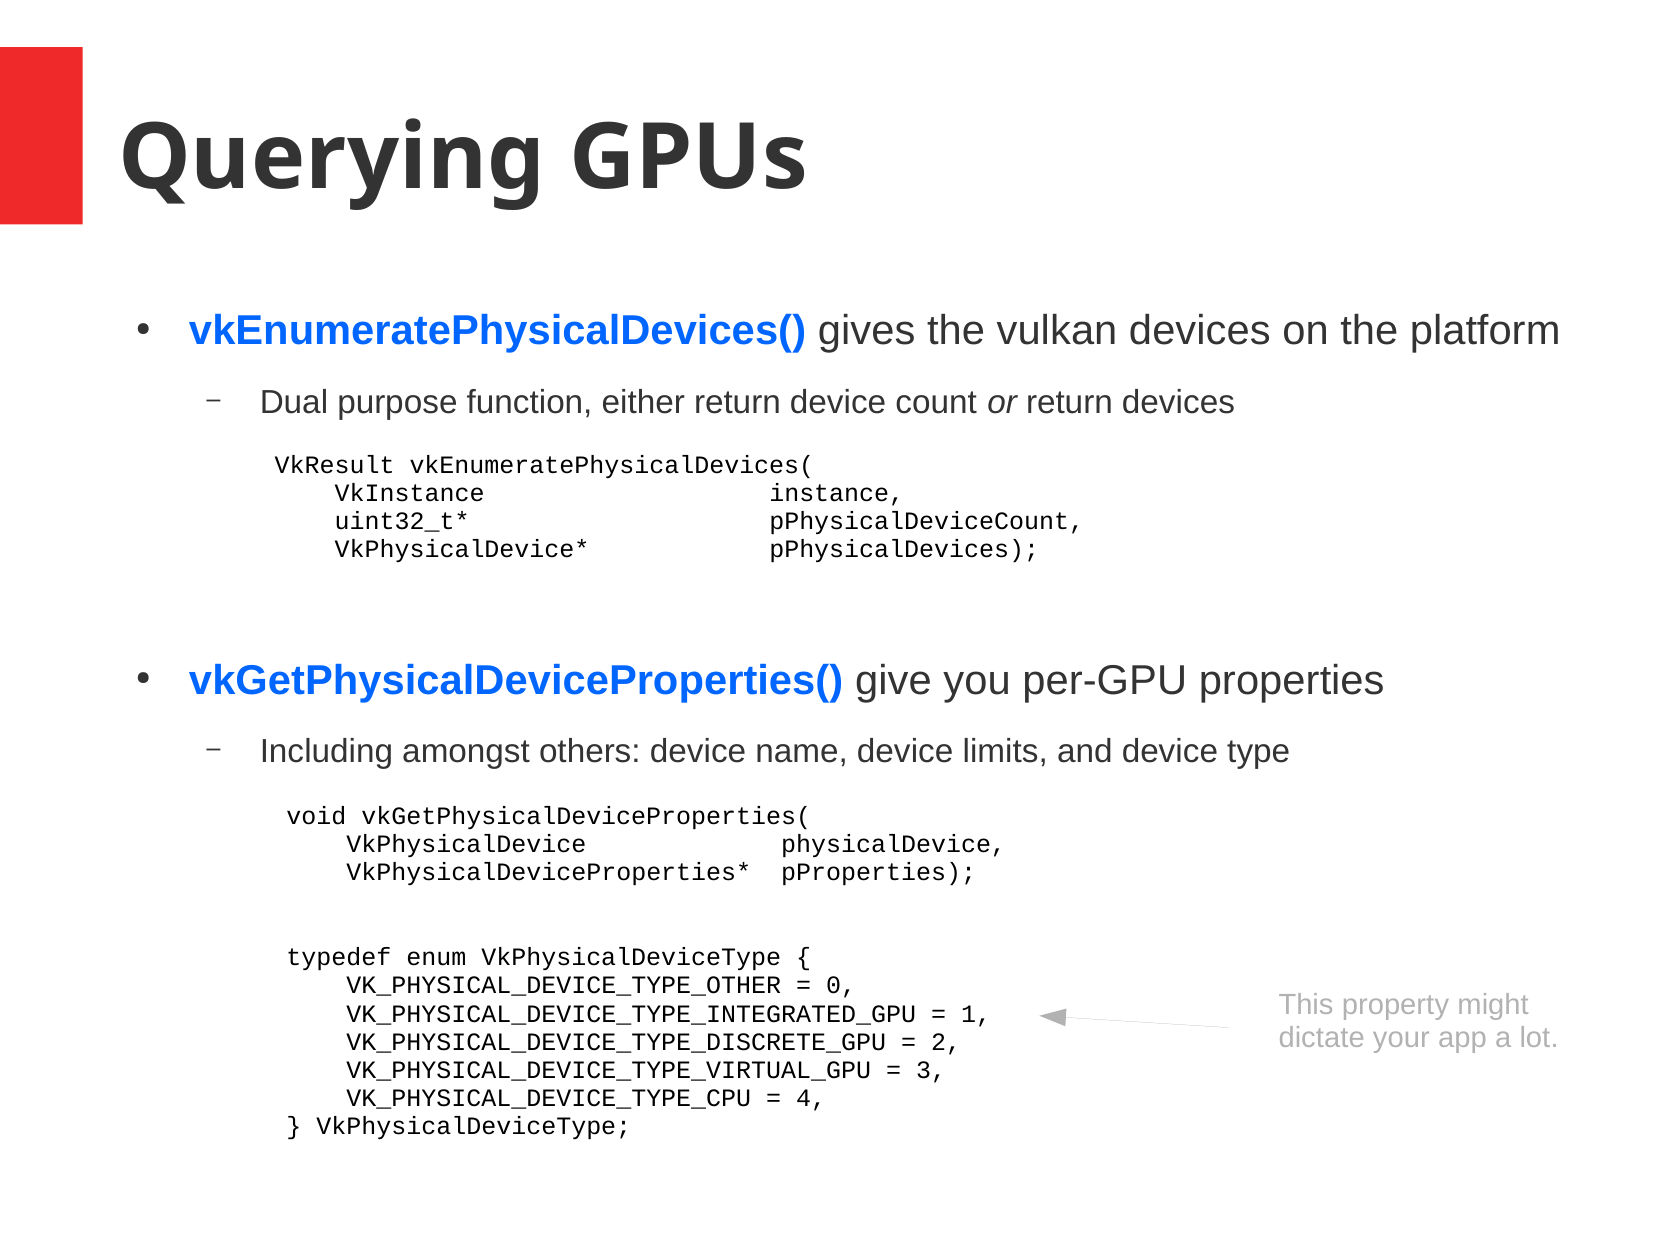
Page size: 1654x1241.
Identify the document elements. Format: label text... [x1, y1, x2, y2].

text_box void vkGetPhysicalDeviceProperties( VkPhysicalDevice physicalDevice, VkPhysicalDeviceProperties* pProperties); typedef enum VkPhysicalDeviceType { VK_PHYSICAL_DEVICE_TYPE_OTHER = 0, VK_PHYSICAL_DEVICE_TYPE_INTEGRATED_GPU = 1, VK_PHYSICAL_DEVICE_TYPE_DISCRETE_GPU = 2, VK_PHYSICAL_DEVICE_TYPE_VIRTUAL_GPU = 3, VK_PHYSICAL_DEVICE_TYPE_CPU = 4, } VkPhysicalDeviceType; [271, 796, 1205, 1133]
list vkEnumeratePhysicalDevices() gives the vulkan devices on the platform Dual purpose function, either return device count or return devices vkGetPhysicalDeviceProperties() give you per-GPU properties Including amongst others: device name, device limits, and device type [118, 307, 1583, 1074]
title Querying GPUs [118, 49, 1571, 257]
text_box This property might dictate your app a lot. [1263, 980, 1595, 1127]
text_box VkResult vkEnumeratePhysicalDevices( VkInstance instance, uint32_t* pPhysicalDeviceCount, VkPhysicalDevice* pPhysicalDevices); [259, 444, 1229, 594]
